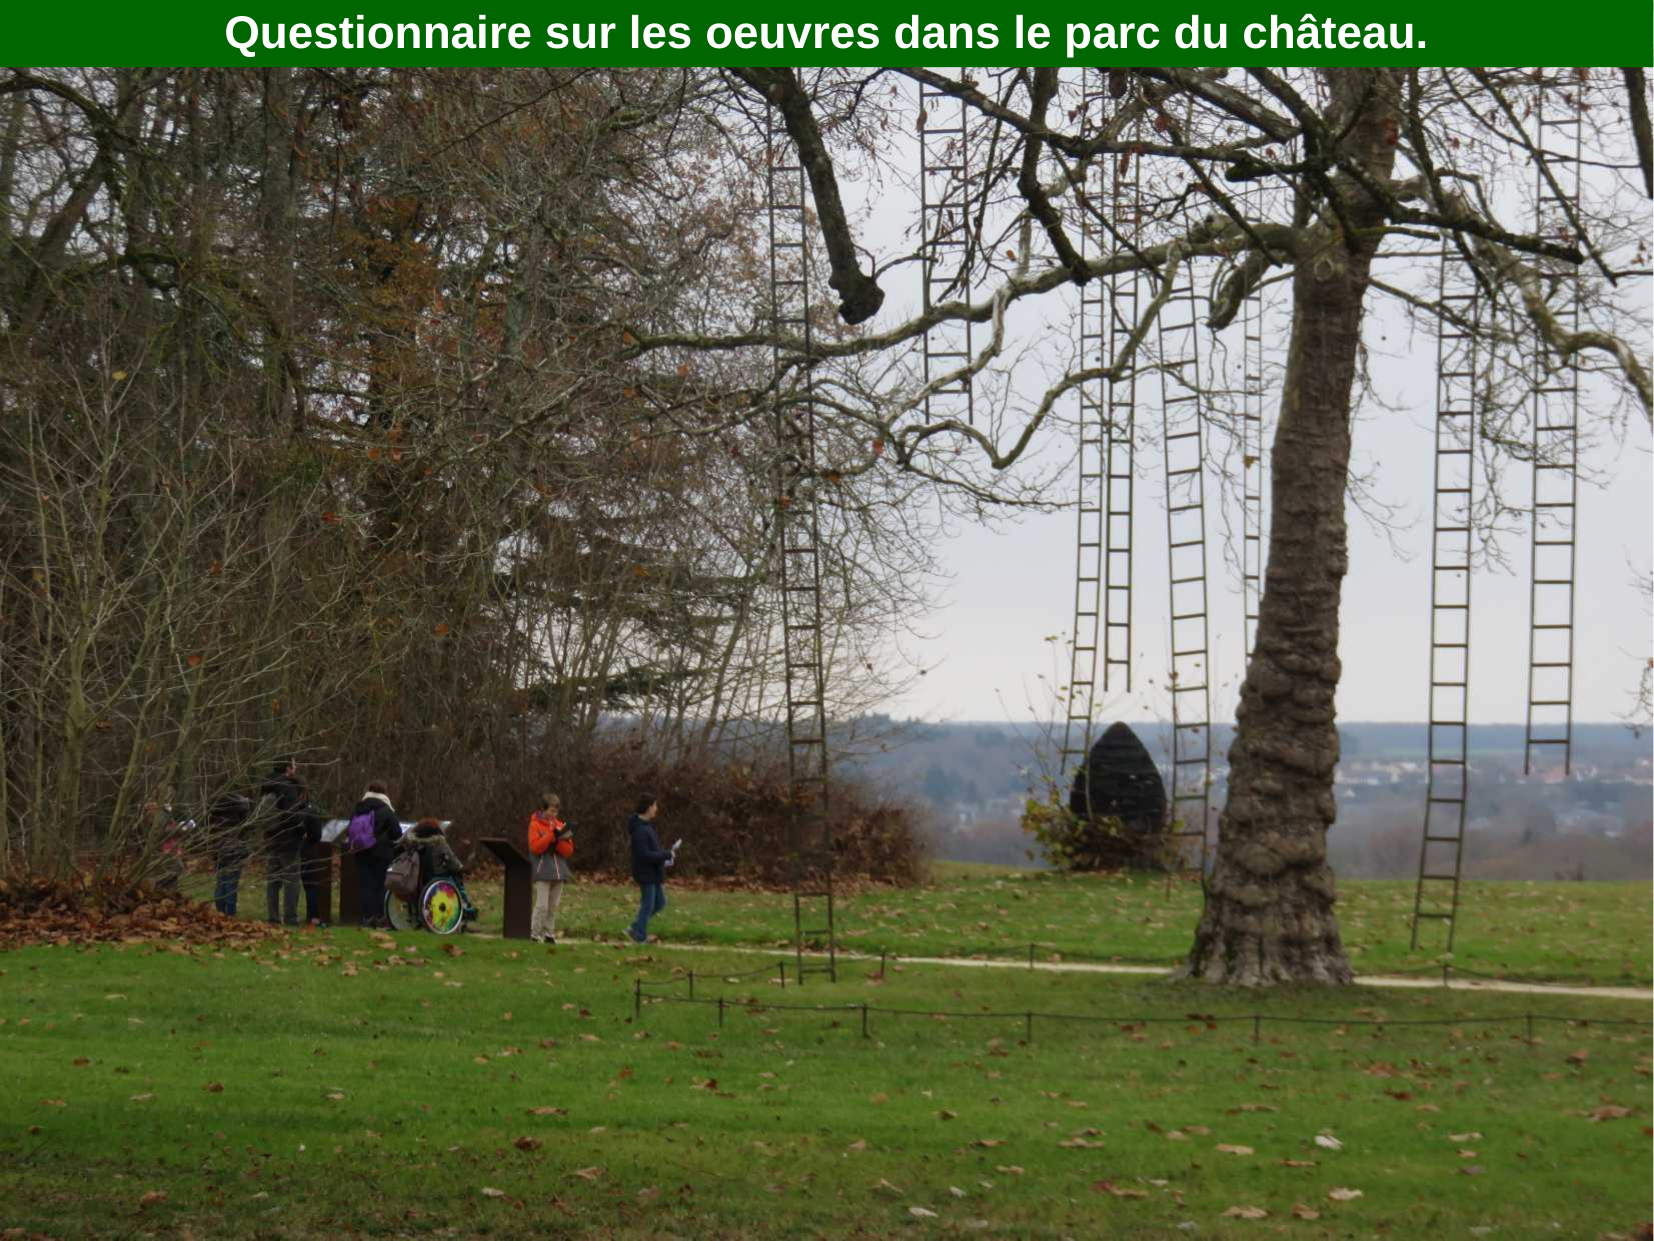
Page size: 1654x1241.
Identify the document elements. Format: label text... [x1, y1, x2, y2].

text_box Questionnaire sur les oeuvres dans le parc du château. [0, 0, 1654, 68]
picture [0, 68, 1654, 1241]
